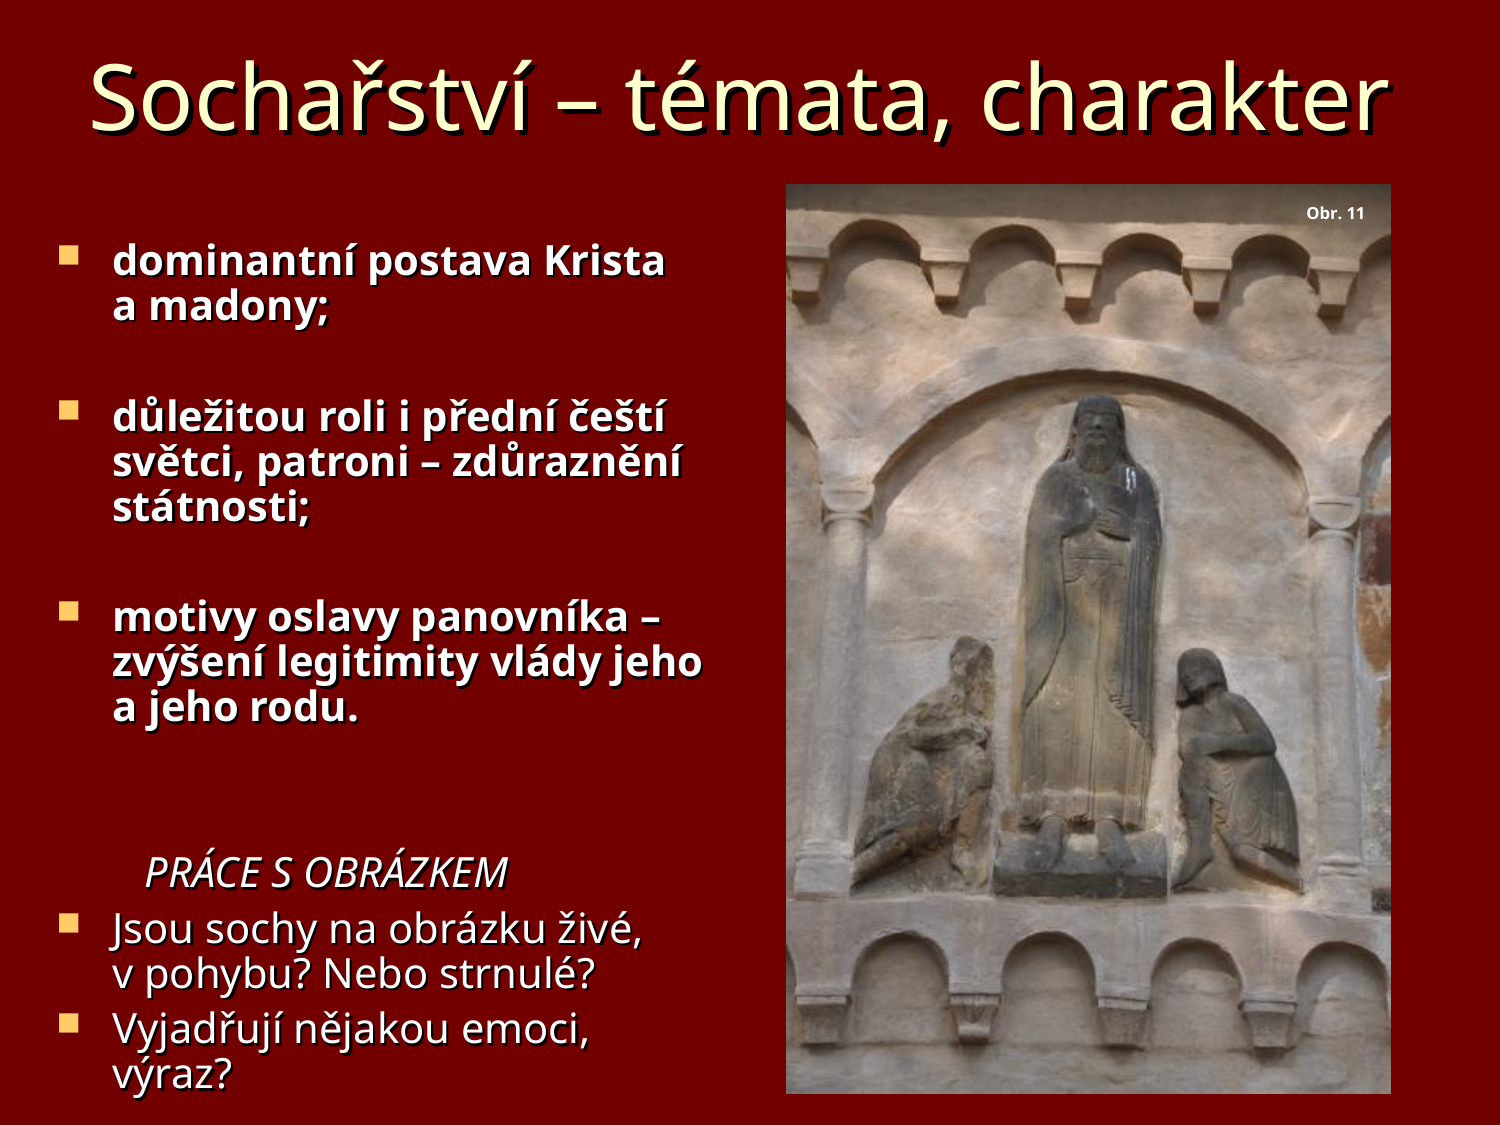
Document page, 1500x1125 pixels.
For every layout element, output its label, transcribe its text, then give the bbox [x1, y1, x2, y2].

list dominantní postava Krista a madony; důležitou roli i přední čeští světci, patroni – zdůraznění státnosti; motivy oslavy panovníka – zvýšení legitimity vlády jeho a jeho rodu. PRÁCE S OBRÁZKEM Jsou sochy na obrázku živé, v pohybu? Nebo strnulé? Vyjadřují nějakou emoci, výraz? [41, 231, 727, 1125]
title Sochařství – témata, charakter [64, 0, 1415, 188]
text_box [786, 184, 1391, 1095]
text_box Obr. 11 [1291, 195, 1381, 232]
